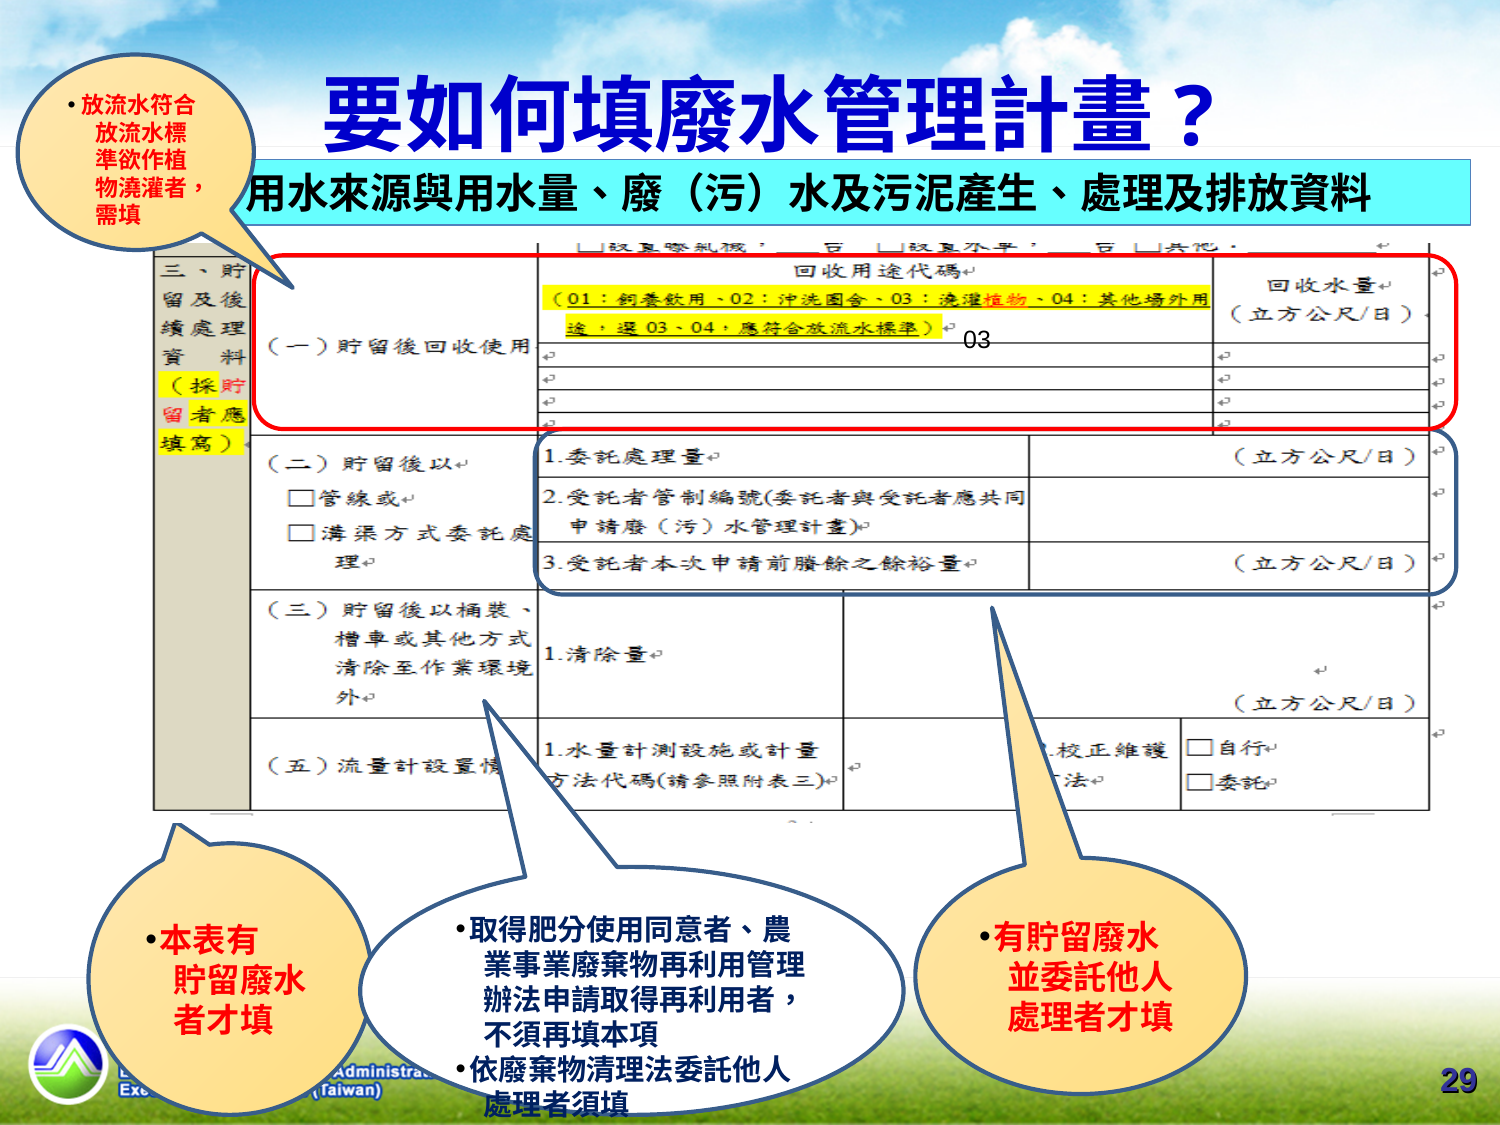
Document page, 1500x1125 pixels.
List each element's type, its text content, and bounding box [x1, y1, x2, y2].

text_box 03 [948, 316, 1043, 362]
text_box 有貯留廢水並委託他人處理者才填 [915, 607, 1247, 1095]
text_box 取得肥分使用同意者、農業事業廢棄物再利用管理辦法申請取得再利用者，不須再填本項 依廢棄物清理法委託他人處理者須填 [360, 700, 904, 1115]
picture [256, 258, 1454, 426]
picture [537, 432, 1454, 592]
text_box 放流水符合放流水標準欲作植物澆灌者，需填 [17, 54, 293, 288]
picture [1441, 405, 1459, 452]
text_box 用水來源與用水量、廢（污）水及污泥產生、處理及排放資料 [232, 159, 1471, 225]
picture [259, 243, 1459, 280]
text_box 本表有 貯留廢水者才填 [88, 823, 371, 1115]
text_box 要如何填廢水管理計畫? [148, 54, 1388, 159]
picture [123, 243, 1459, 823]
